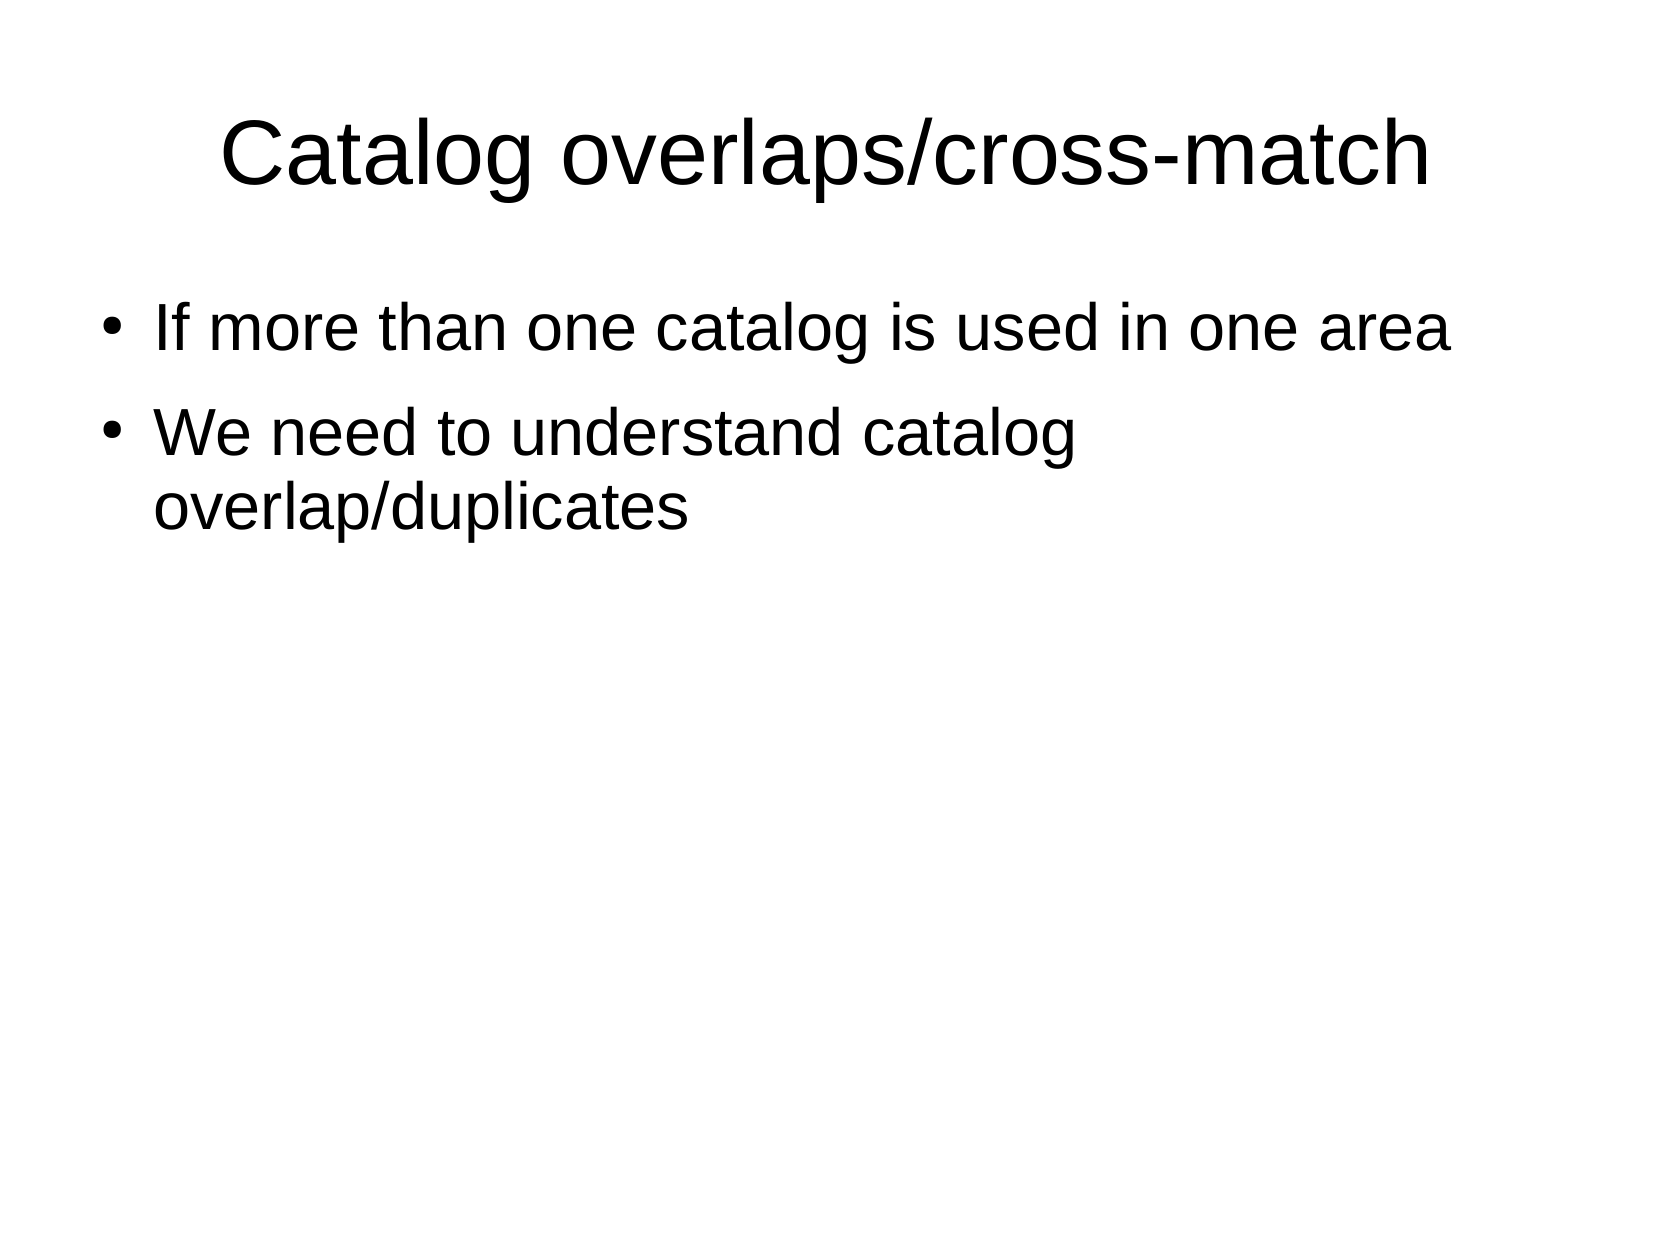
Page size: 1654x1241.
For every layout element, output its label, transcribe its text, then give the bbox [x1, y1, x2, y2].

title Catalog overlaps/cross-match [82, 49, 1571, 257]
list If more than one catalog is used in one area We need to understand catalog overlap/duplicates [82, 290, 1571, 1010]
